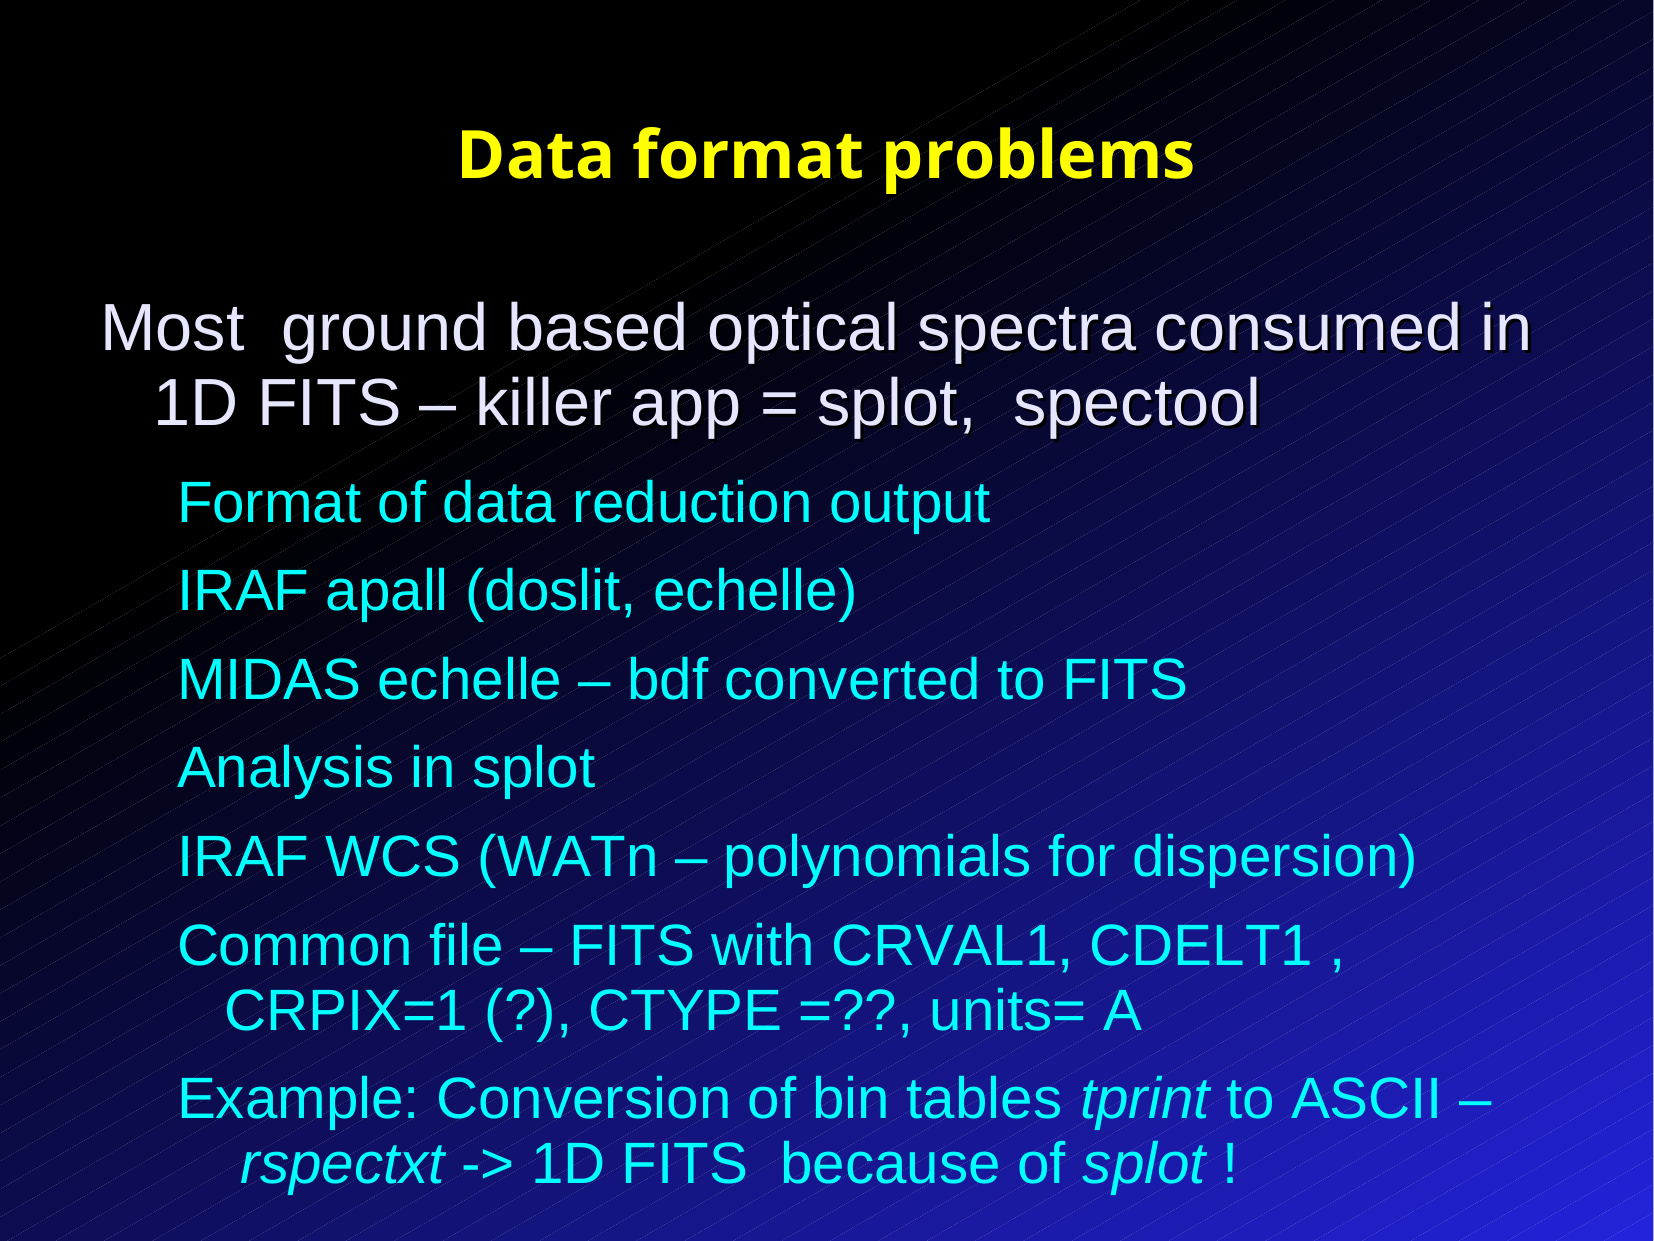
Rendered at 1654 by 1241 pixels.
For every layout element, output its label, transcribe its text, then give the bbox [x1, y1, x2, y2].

title Data format problems [82, 56, 1571, 250]
list Most ground based optical spectra consumed in 1D FITS – killer app = splot, spectool Format of data reduction output IRAF apall (doslit, echelle) MIDAS echelle – bdf converted to FITS Analysis in splot IRAF WCS (WATn – polynomials for dispersion) Common file – FITS with CRVAL1, CDELT1 , CRPIX=1 (?), CTYPE =??, units= A Example: Conversion of bin tables tprint to ASCII – rspectxt -> 1D FITS because of splot ! [82, 290, 1571, 1197]
